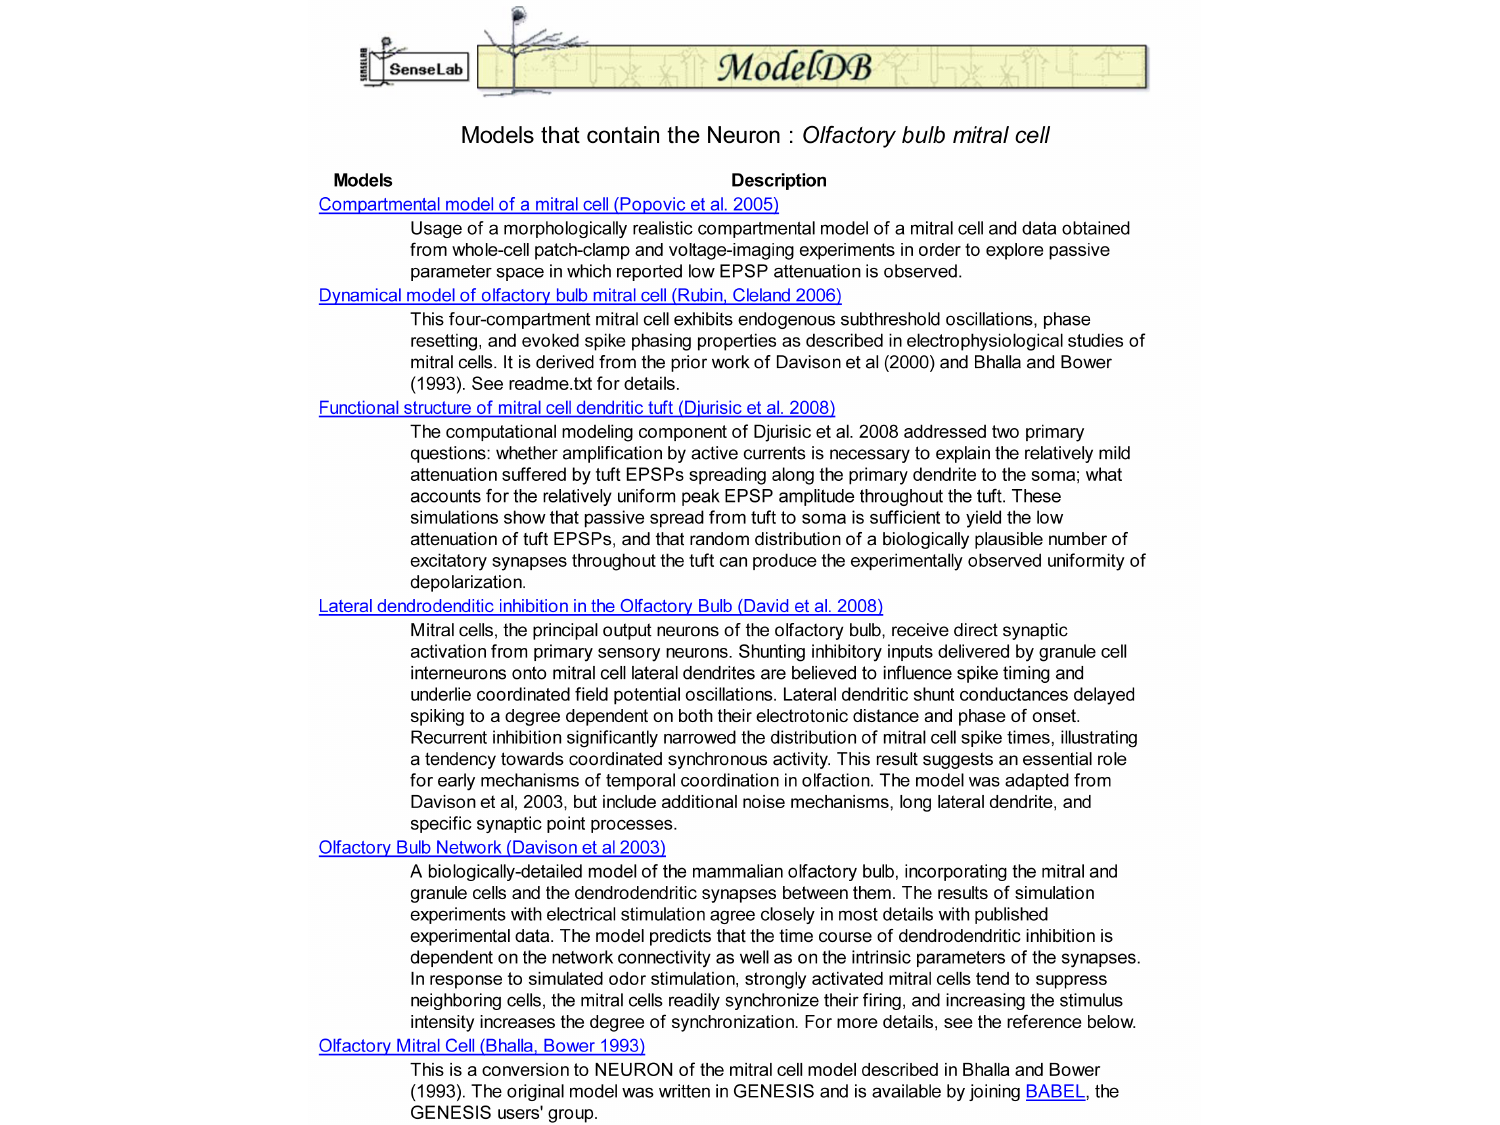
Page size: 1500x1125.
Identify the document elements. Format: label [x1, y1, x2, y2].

picture [299, 0, 1201, 1125]
